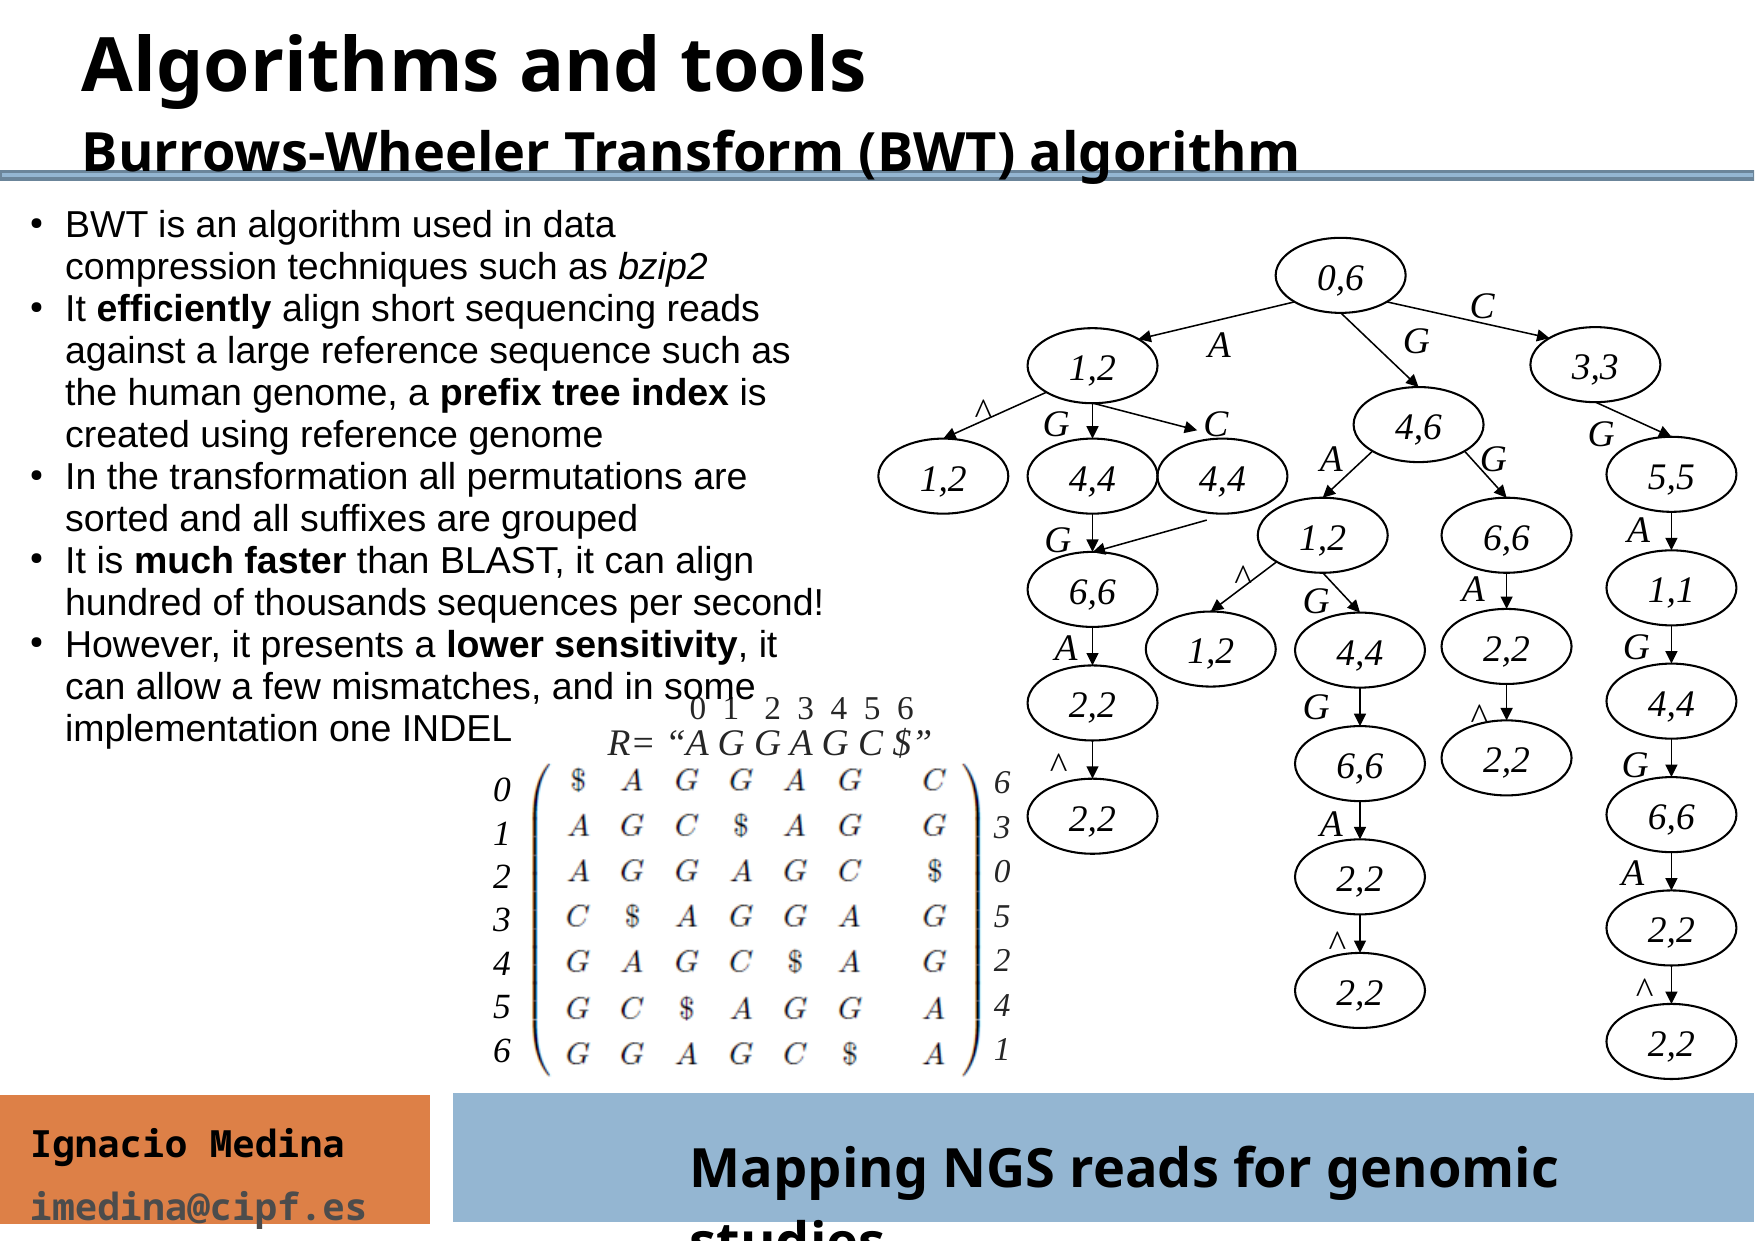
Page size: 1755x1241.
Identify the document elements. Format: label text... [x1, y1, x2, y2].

text_box 1,2 [1027, 328, 1158, 404]
text_box 0 1 2 3 4 5 6 [841, 673, 938, 734]
text_box G [1465, 426, 1522, 488]
text_box 6,6 [1295, 726, 1426, 802]
text_box 4,4 [1157, 440, 1288, 514]
text_box 1,2 [1145, 611, 1276, 687]
text_box Mapping NGS reads for genomic studies [675, 1122, 1726, 1200]
text_box C [1454, 273, 1510, 334]
text_box A [1606, 840, 1660, 901]
text_box [1106, 171, 1754, 179]
text_box BWT is an algorithm used in data compression techniques such as bzip2 It efficiently align short sequencing reads against a large reference sequence such as the human genome, a prefix tree index is created using reference genome In the transformation all permutations are sorted and all suffixes are grouped It is much faster than BLAST, it can align hundred of thousands sequences per second! However, it presents a lower sensitivity, it can allow a few mismatches, and in some implementation one INDEL [15, 195, 841, 757]
text_box 2,2 [1295, 952, 1426, 1028]
text_box A [1305, 791, 1358, 852]
text_box ^ [1034, 733, 1080, 795]
text_box 2,2 [1441, 720, 1572, 796]
text_box ^ [1620, 958, 1666, 1019]
text_box A [1447, 556, 1500, 617]
text_box 1,1 [1606, 550, 1737, 626]
text_box G [1029, 507, 1087, 569]
text_box [870, 171, 1003, 179]
text_box 4,6 [1353, 387, 1484, 463]
text_box A [1305, 426, 1358, 488]
text_box G [1572, 401, 1630, 463]
text_box ^ [1218, 544, 1265, 606]
text_box R= “A G G A G C $” [592, 710, 948, 761]
text_box 3,3 [1530, 327, 1661, 401]
text_box A [1039, 615, 1093, 677]
text_box ^ [1313, 910, 1359, 972]
text_box 2,2 [1027, 778, 1158, 854]
text_box Algorithms and tools Burrows-Wheeler Transform (BWT) algorithm [67, 3, 1688, 168]
text_box 4,4 [1295, 612, 1426, 688]
text_box G [1287, 568, 1345, 629]
text_box 4,4 [1606, 663, 1737, 739]
picture [525, 761, 988, 1088]
text_box 4,4 [1027, 438, 1157, 514]
text_box 1,2 [1257, 497, 1388, 571]
text_box 2,2 [1295, 839, 1426, 915]
text_box 6,6 [1027, 551, 1158, 627]
text_box [0, 171, 867, 179]
text_box 2,2 [1441, 608, 1572, 684]
text_box G [1027, 391, 1085, 452]
text_box ^ [958, 379, 1005, 440]
text_box 2,2 [1606, 1003, 1737, 1079]
text_box [1006, 171, 1100, 179]
text_box 2,2 [1027, 665, 1158, 741]
text_box ^ [1455, 684, 1501, 746]
text_box G [1388, 308, 1445, 370]
text_box 6,6 [1441, 497, 1572, 573]
text_box 6,6 [1606, 777, 1737, 853]
text_box A [1612, 497, 1666, 559]
text_box 5,5 [1606, 436, 1737, 512]
text_box Ignacio Medina imedina@cipf.es [15, 1110, 406, 1213]
text_box G [1608, 614, 1665, 675]
text_box 2,2 [1606, 890, 1737, 966]
text_box 0 1 2 3 4 5 6 [478, 757, 526, 1078]
text_box 0,6 [1275, 237, 1406, 313]
text_box 1,2 [878, 438, 1009, 514]
text_box A [1193, 312, 1246, 374]
text_box G [1287, 674, 1345, 736]
text_box 6 3 0 5 2 4 1 [978, 748, 1026, 1076]
text_box C [1188, 391, 1244, 452]
text_box G [1606, 732, 1664, 793]
